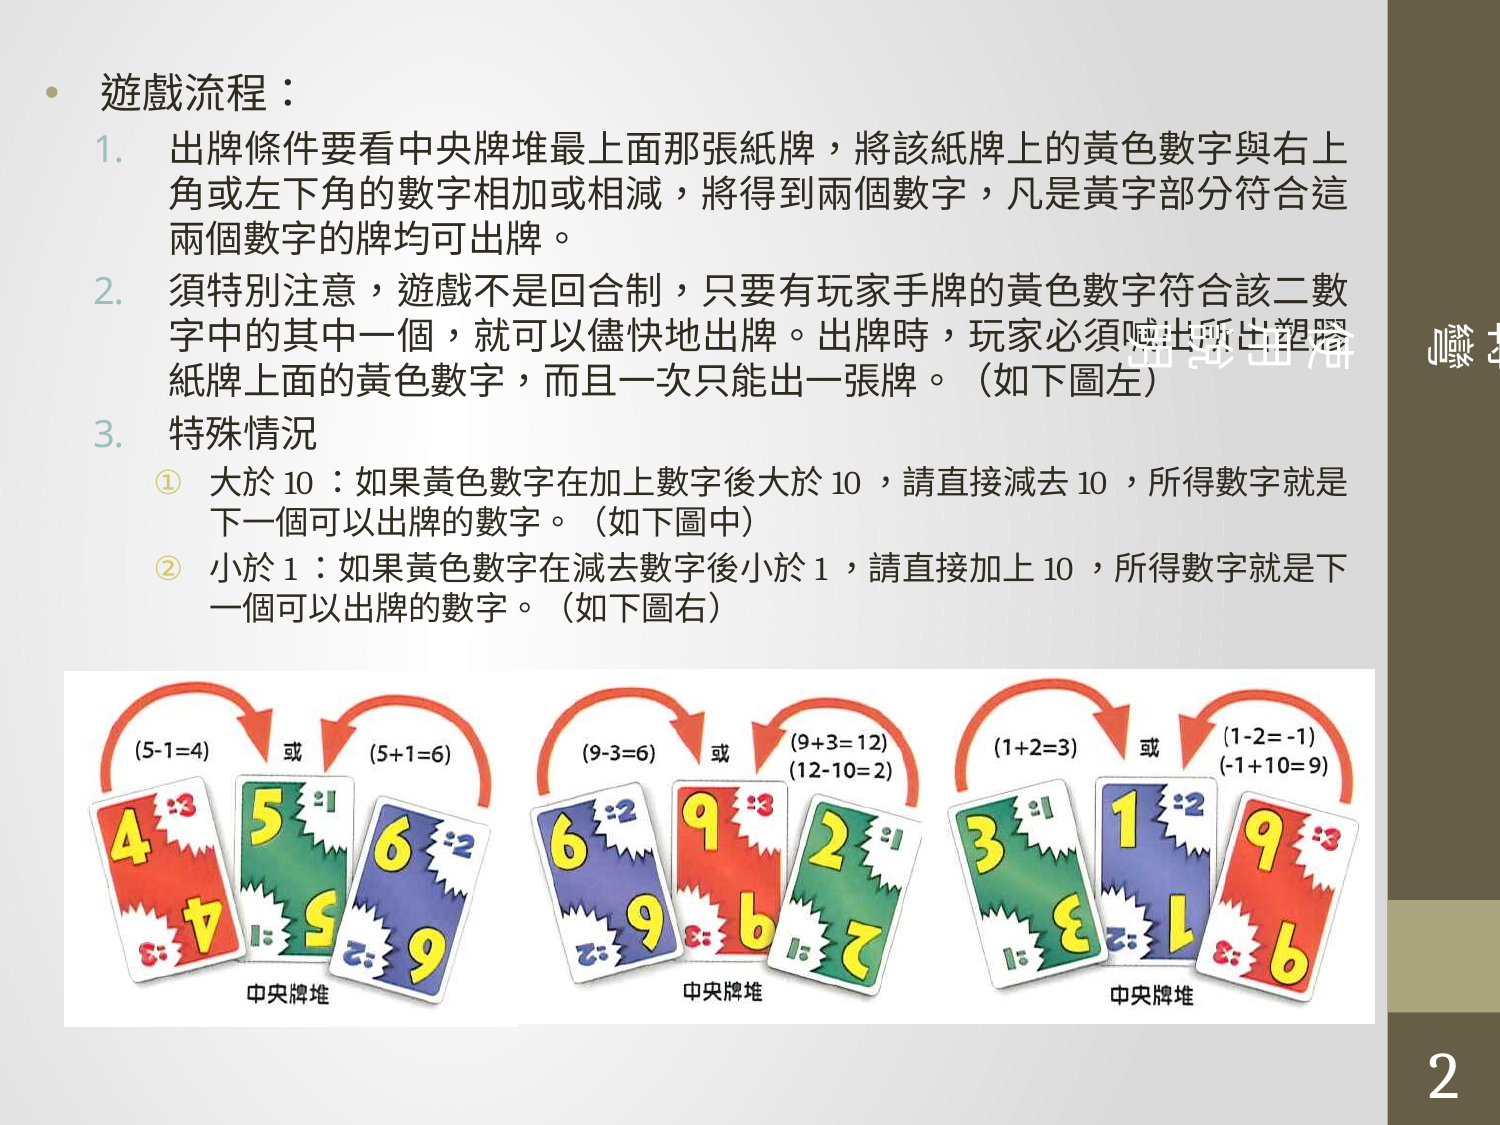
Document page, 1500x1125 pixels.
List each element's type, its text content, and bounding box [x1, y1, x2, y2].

text_box 數字急轉彎 使用說明 [1392, 0, 1484, 705]
picture [64, 669, 1375, 1027]
list 遊戲流程： 出牌條件要看中央牌堆最上面那張紙牌，將該紙牌上的黃色數字與右上角或左下角的數字相加或相減，將得到兩個數字，凡是黃字部分符合這兩個數字的牌均可出牌。 須特別注意，遊戲不是回合制，只要有玩家手牌的黃色數字符合該二數字中的其中一個，就可以儘快地出牌。出牌時，玩家必須喊出所出塑膠紙牌上面的黃色數字，而且一次只能出一張牌。（如下圖左） 特殊情況 大於10：如果黃色數字在加上數字後大於10，請直接減去10，所得數字就是下一個可以出牌的數字。（如下圖中） 小於1：如果黃色數字在減去數字後小於1，請直接加上10，所得數字就是下一個可以出牌的數字。（如下圖右） [29, 51, 1365, 643]
text_box 2 [1387, 1023, 1500, 1119]
